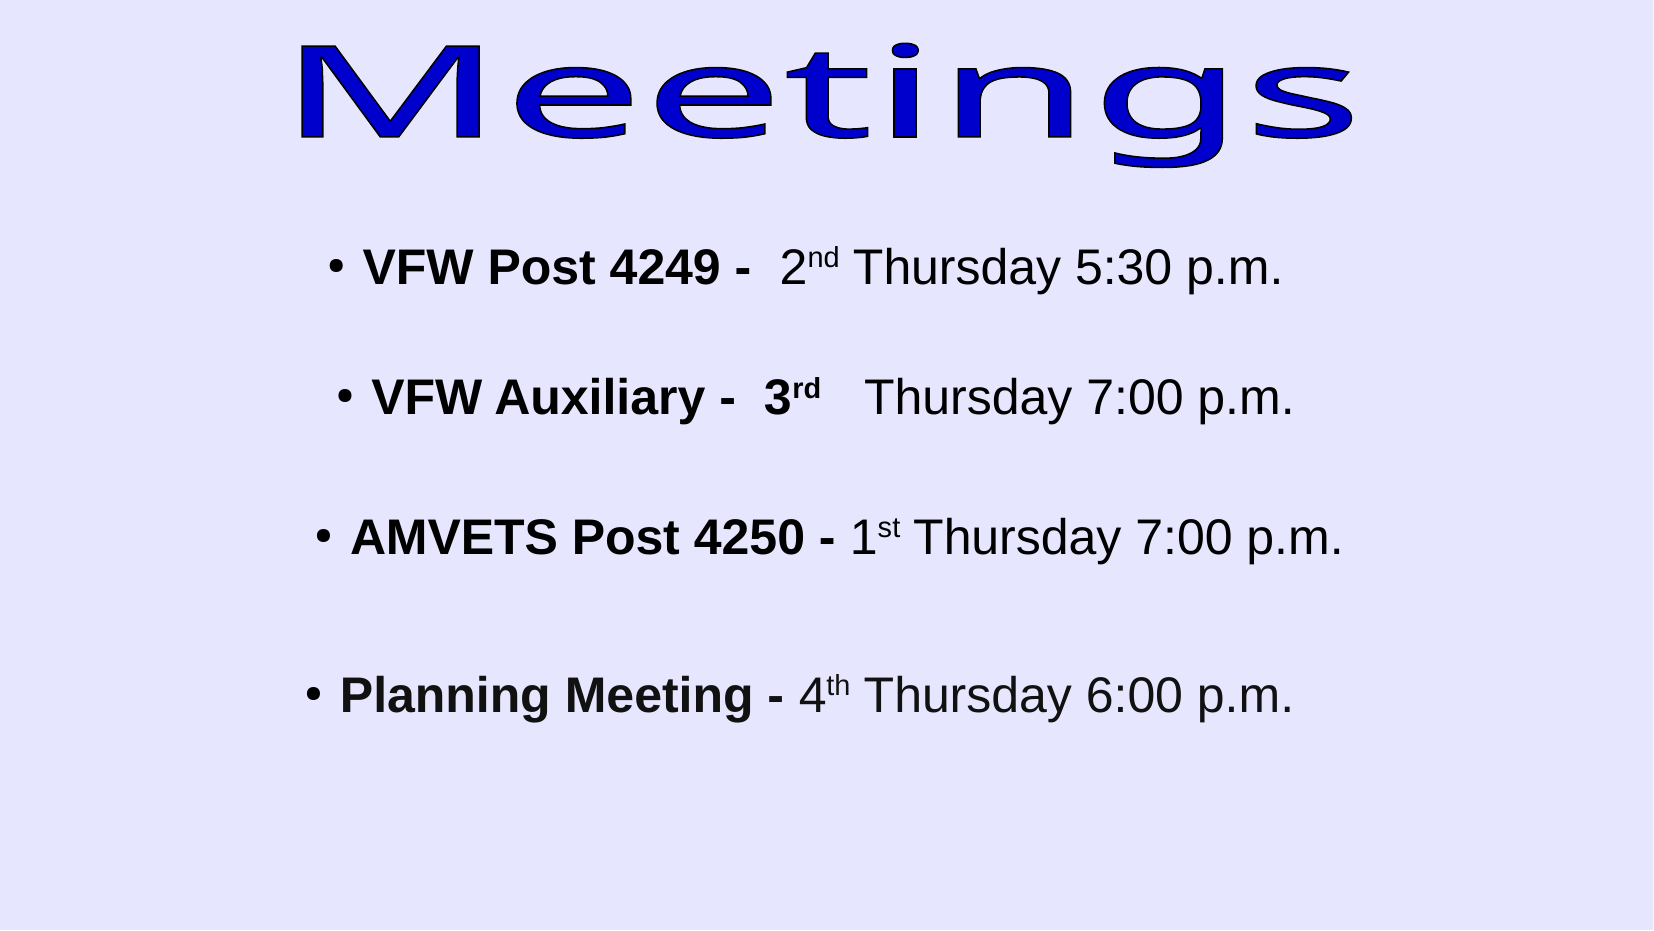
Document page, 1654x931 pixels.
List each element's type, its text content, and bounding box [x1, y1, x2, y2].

text_box Meetings [892, 43, 919, 58]
text_box Meetings [958, 67, 1071, 137]
text_box Meetings [302, 46, 480, 137]
text_box VFW Auxiliary - 3rd Thursday 7:00 p.m. [300, 362, 1332, 436]
text_box Planning Meeting - 4th Thursday 6:00 p.m. [174, 659, 1426, 931]
text_box Meetings [1104, 67, 1223, 168]
text_box Meetings [787, 53, 868, 139]
text_box Meetings [516, 67, 631, 139]
text_box VFW Post 4249 - 2nd Thursday 5:30 p.m. [165, 231, 1447, 361]
text_box Meetings [1256, 67, 1352, 139]
text_box Meetings [894, 68, 917, 137]
text_box Meetings [657, 67, 771, 139]
text_box AMVETS Post 4250 - 1st Thursday 7:00 p.m. [271, 501, 1388, 631]
